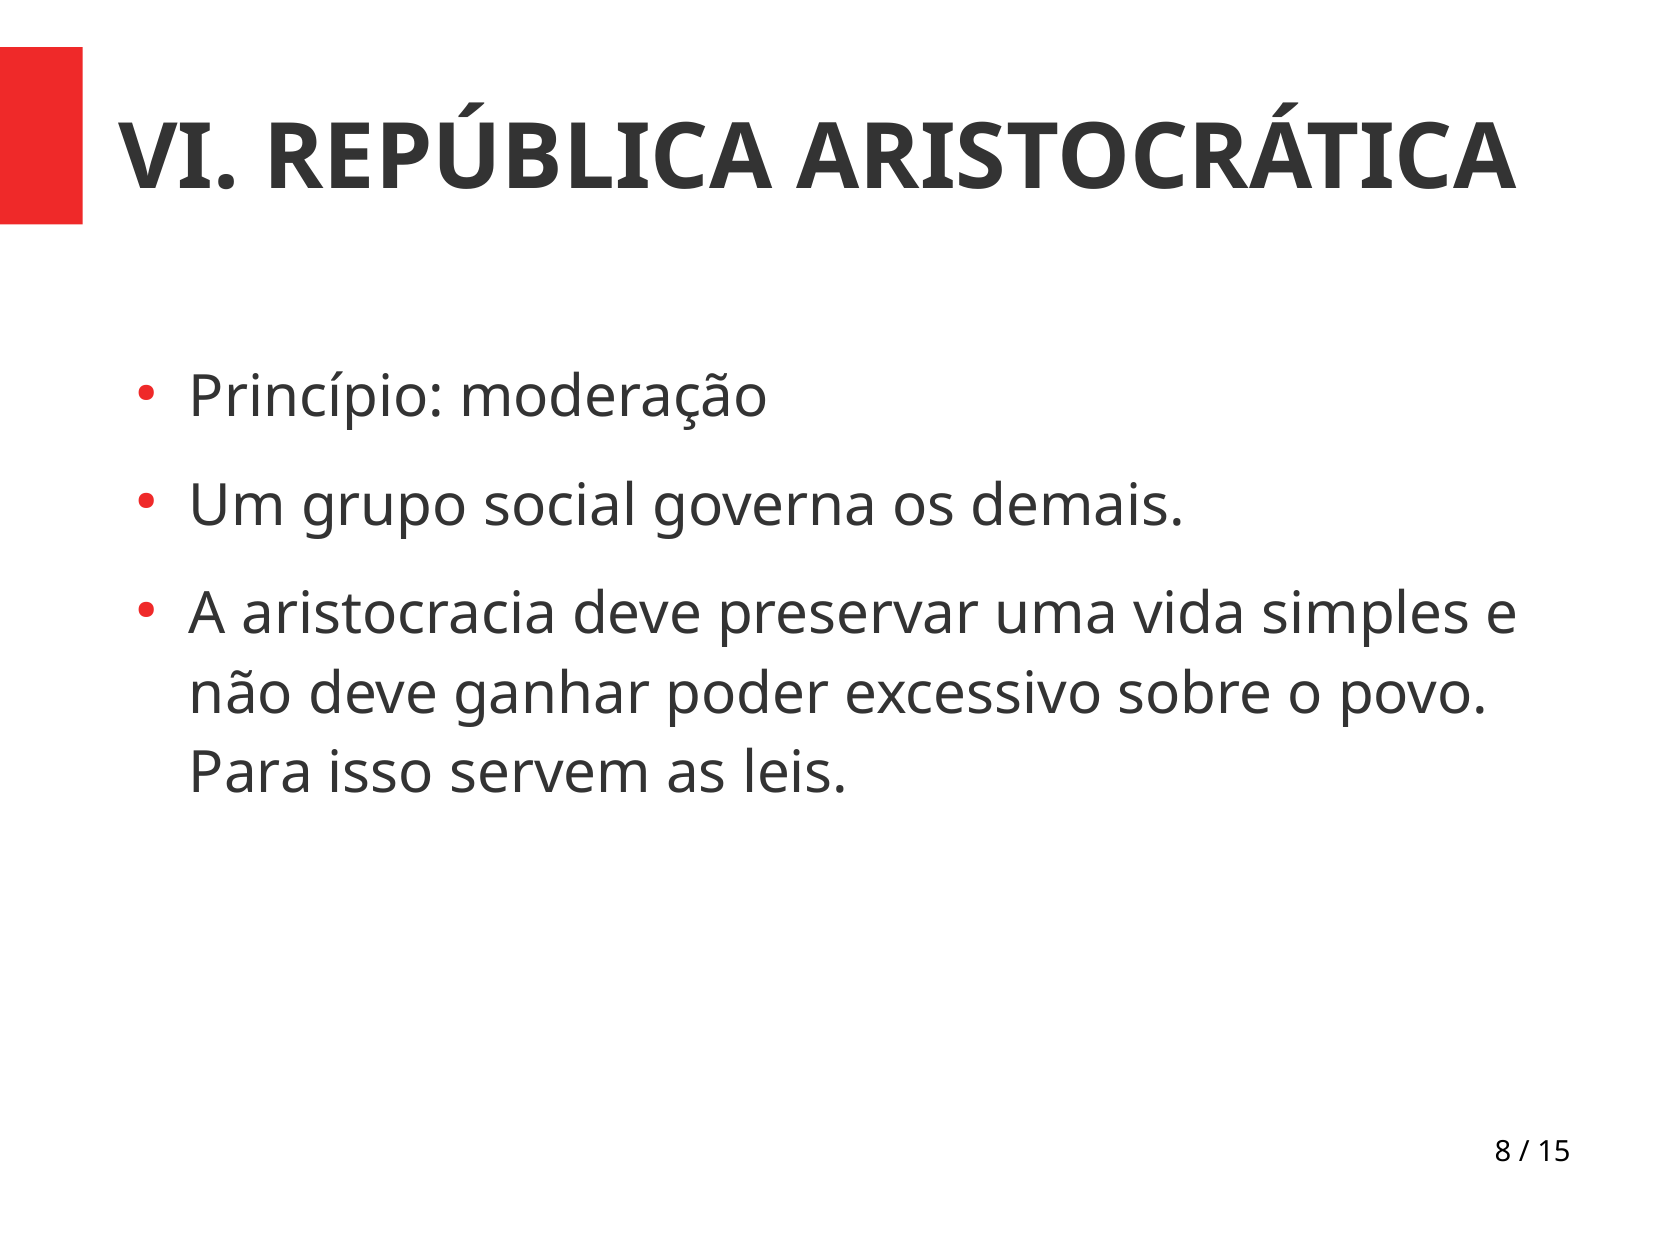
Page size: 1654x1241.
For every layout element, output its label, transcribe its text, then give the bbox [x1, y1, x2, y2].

title VI. REPÚBLICA ARISTOCRÁTICA [118, 45, 1571, 260]
list Princípio: moderação Um grupo social governa os demais. A aristocracia deve preservar uma vida simples e não deve ganhar poder excessivo sobre o povo. Para isso servem as leis. [118, 354, 1536, 1074]
